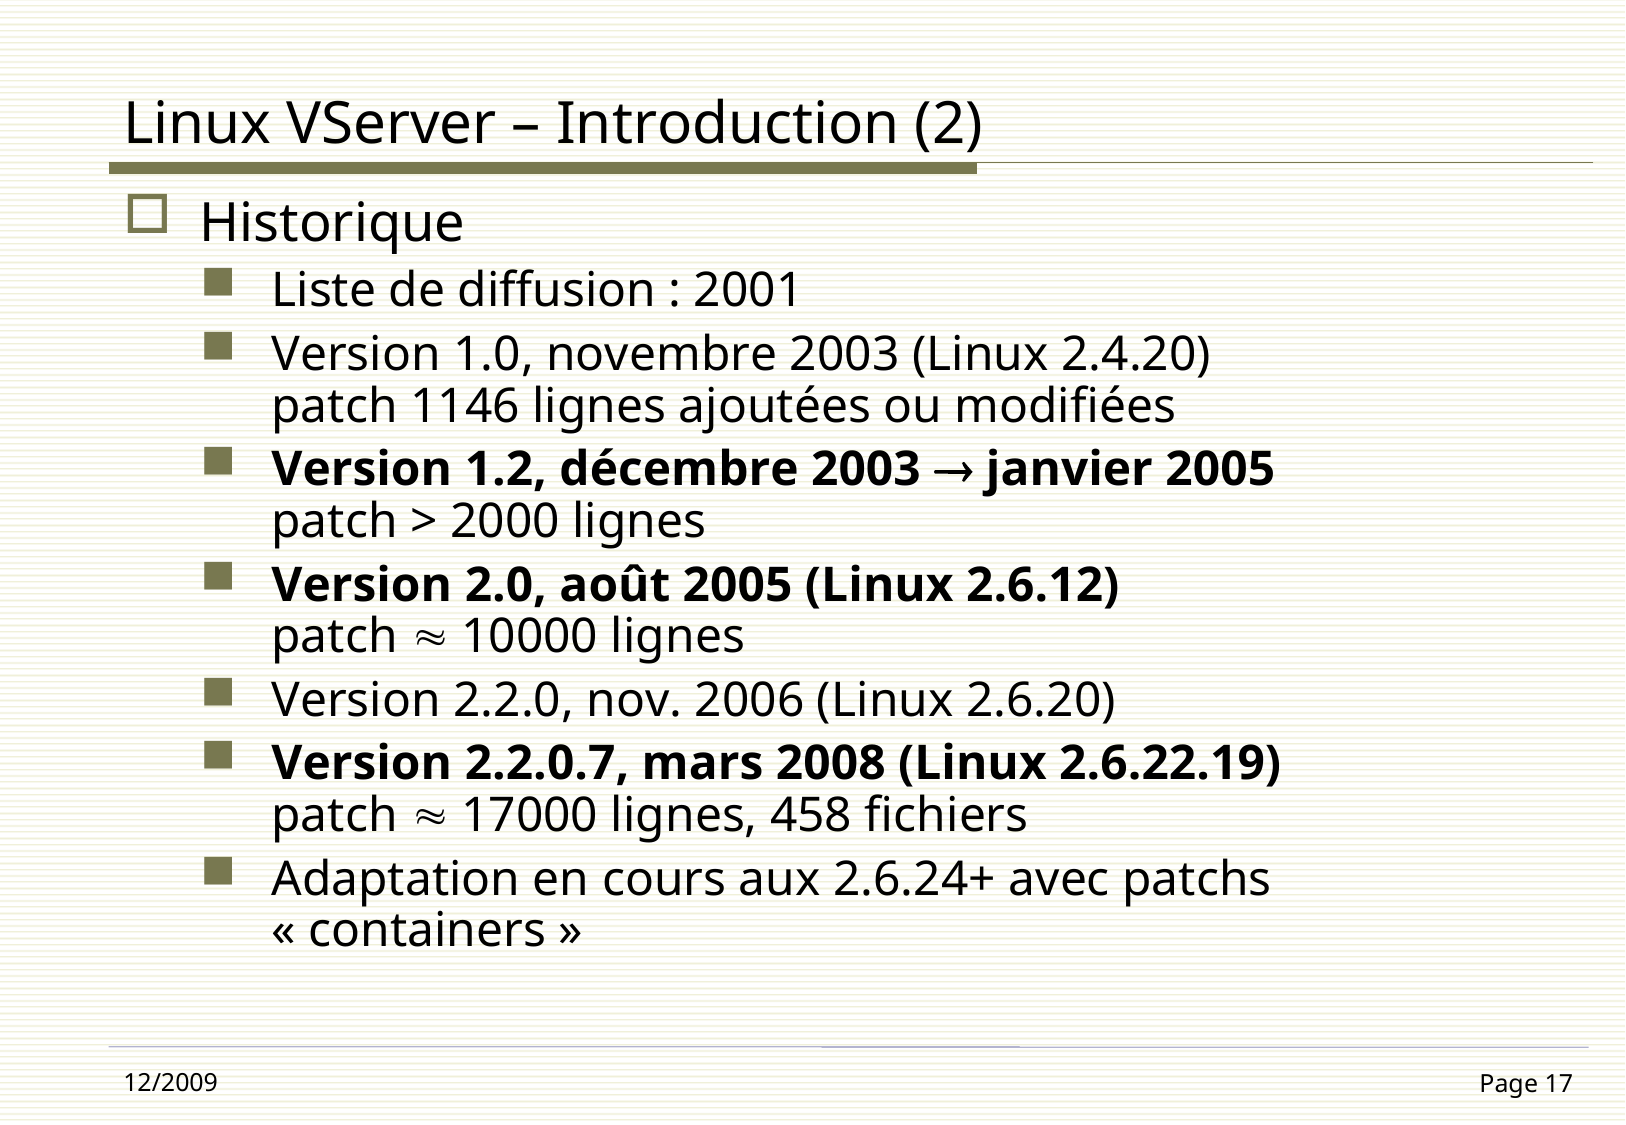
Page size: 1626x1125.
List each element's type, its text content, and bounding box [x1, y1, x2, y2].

picture [0, 0, 1626, 1125]
list Historique Liste de diffusion : 2001 Version 1.0, novembre 2003 (Linux 2.4.20) patch 1146 lignes ajoutées ou modifiées Version 1.2, décembre 2003  janvier 2005 patch > 2000 lignes Version 2.0, août 2005 (Linux 2.6.12) patch  10000 lignes Version 2.2.0, nov. 2006 (Linux 2.6.20)‏ Version 2.2.0.7, mars 2008 (Linux 2.6.22.19) patch  17000 lignes, 458 fichiers Adaptation en cours aux 2.6.24+ avec patchs « containers » [108, 187, 1595, 1035]
title Linux VServer – Introduction (2)‏ [108, 12, 1596, 163]
